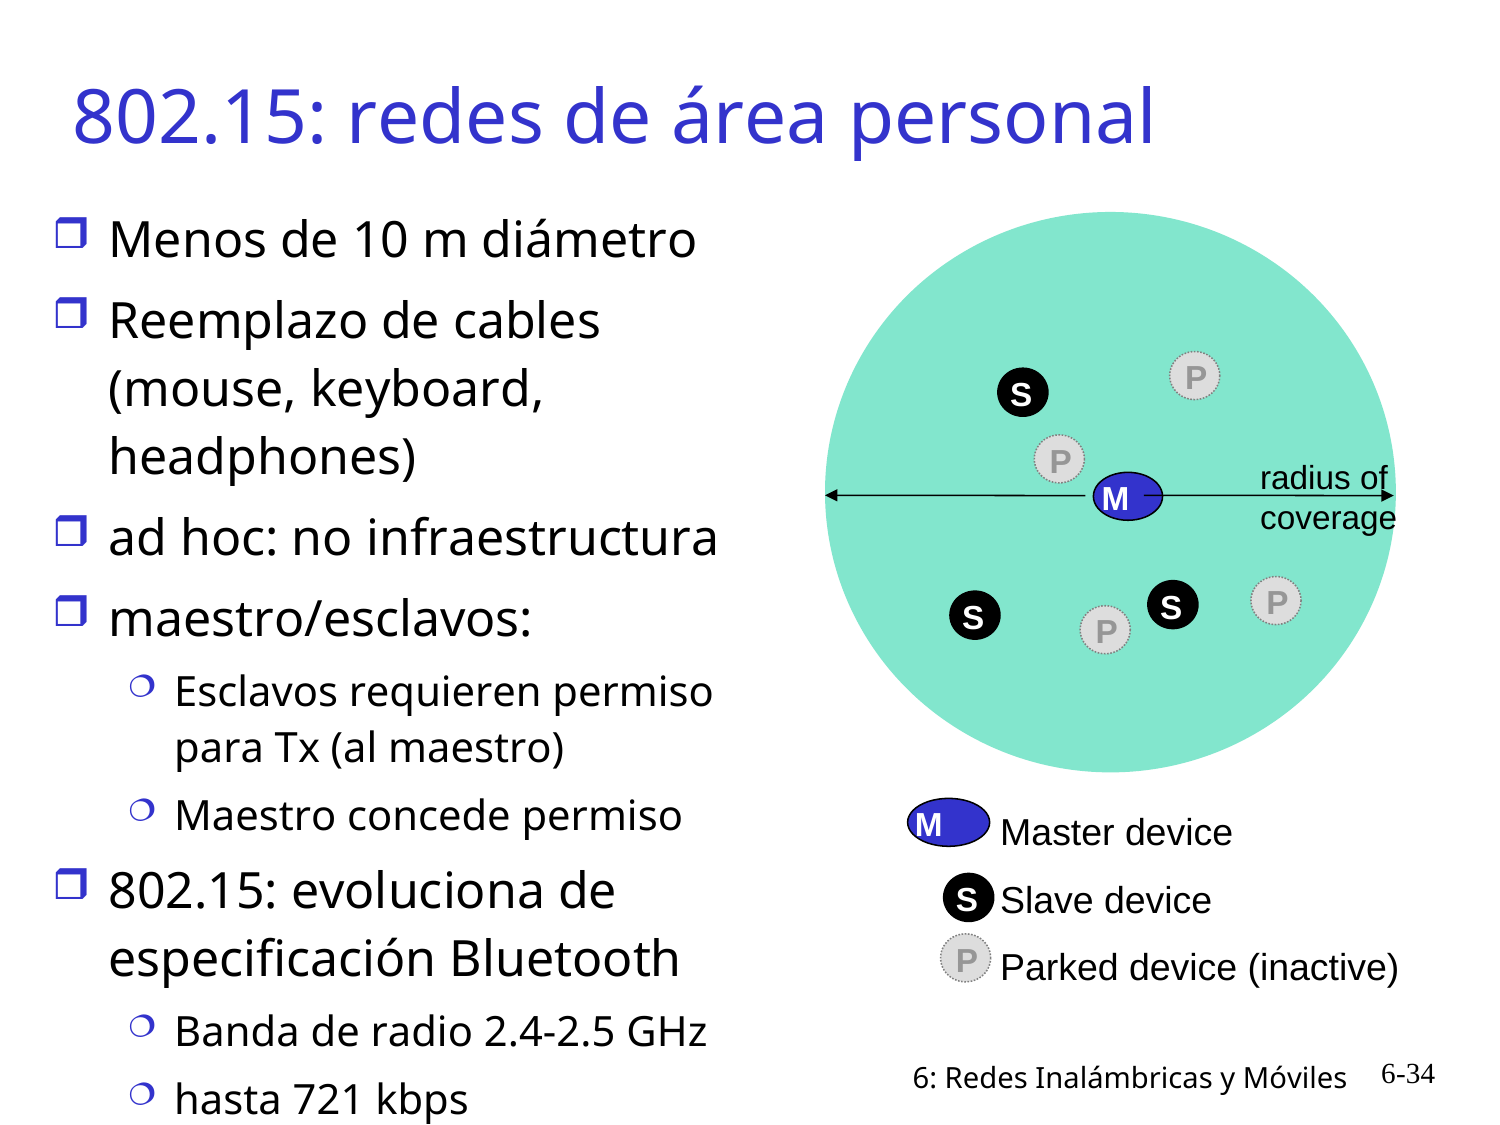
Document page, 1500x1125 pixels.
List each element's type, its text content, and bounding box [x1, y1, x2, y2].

text_box S [947, 588, 998, 644]
text_box S [1145, 578, 1196, 634]
text_box P [1080, 603, 1131, 659]
text_box [825, 496, 1391, 773]
text_box [825, 211, 1393, 494]
text_box M [1086, 469, 1156, 526]
text_box S [941, 870, 985, 927]
text_box 802.15: redes de área personal [57, 45, 1333, 183]
list Menos de 10 m diámetro Reemplazo de cables (mouse, keyboard, headphones) ad hoc: no infraestructura maestro/esclavos: Esclavos requieren permiso para Tx (al maestro) Maestro concede permiso 802.15: evoluciona de especificación Bluetooth Banda de radio 2.4-2.5 GHz hasta 721 kbps [37, 196, 811, 1102]
text_box M [899, 795, 982, 852]
text_box P [941, 931, 991, 987]
text_box radius of coverage [1245, 448, 1413, 545]
text_box P [1170, 348, 1221, 405]
text_box S [995, 365, 1046, 421]
text_box Master device Slave device Parked device (inactive) [985, 777, 1415, 996]
text_box P [1251, 573, 1302, 630]
text_box P [1034, 432, 1085, 488]
